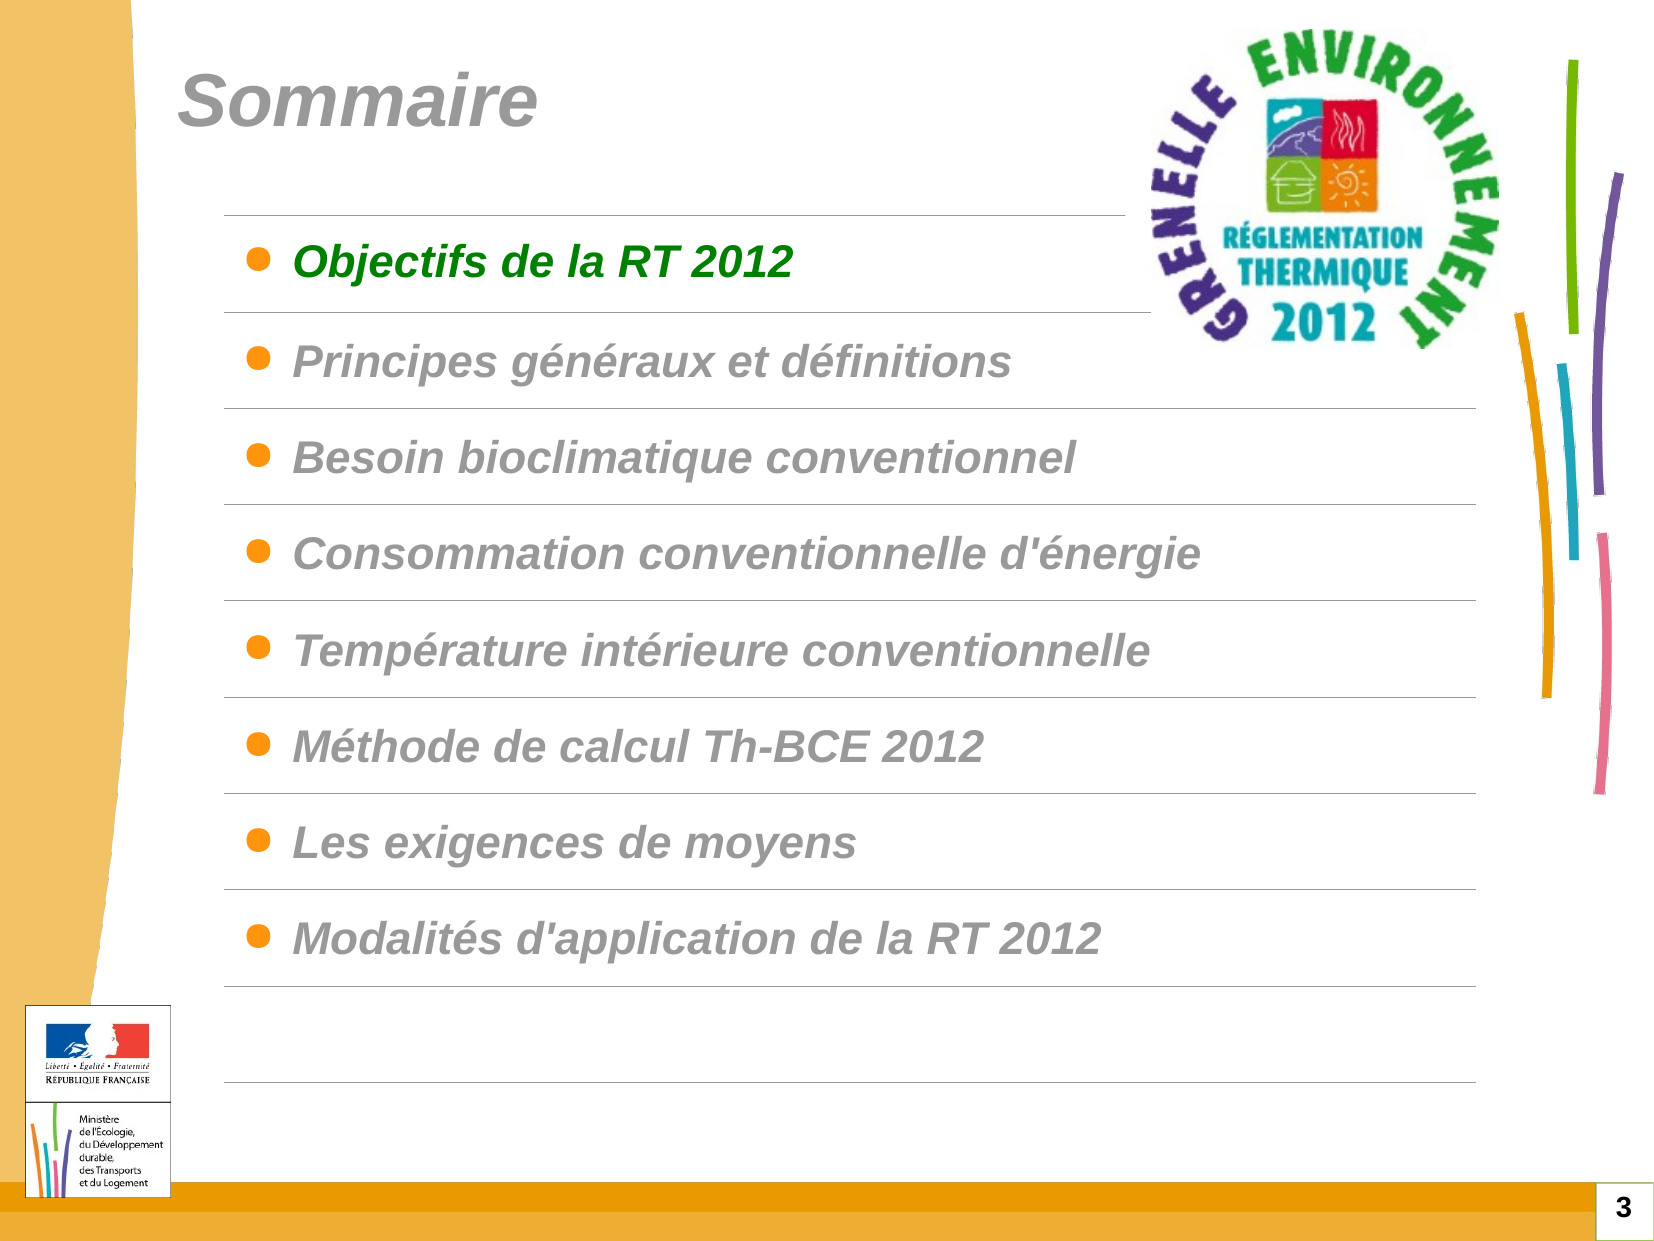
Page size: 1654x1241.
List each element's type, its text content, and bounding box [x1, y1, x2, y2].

table_cell [224, 986, 1476, 1082]
table_cell Les exigences de moyens [224, 793, 1476, 890]
table_cell Principes généraux et définitions [224, 312, 1476, 408]
picture [0, 0, 1654, 1241]
table_cell Modalités d'application de la RT 2012 [224, 890, 1476, 986]
table_cell [224, 1082, 1476, 1178]
table_cell Besoin bioclimatique conventionnel [224, 408, 1476, 505]
table_cell Consommation conventionnelle d'énergie [224, 505, 1476, 601]
table_cell Méthode de calcul Th-BCE 2012 [224, 697, 1476, 793]
table_header Objectifs de la RT 2012 [224, 216, 1476, 312]
table_cell Température intérieure conventionnelle [224, 601, 1476, 697]
